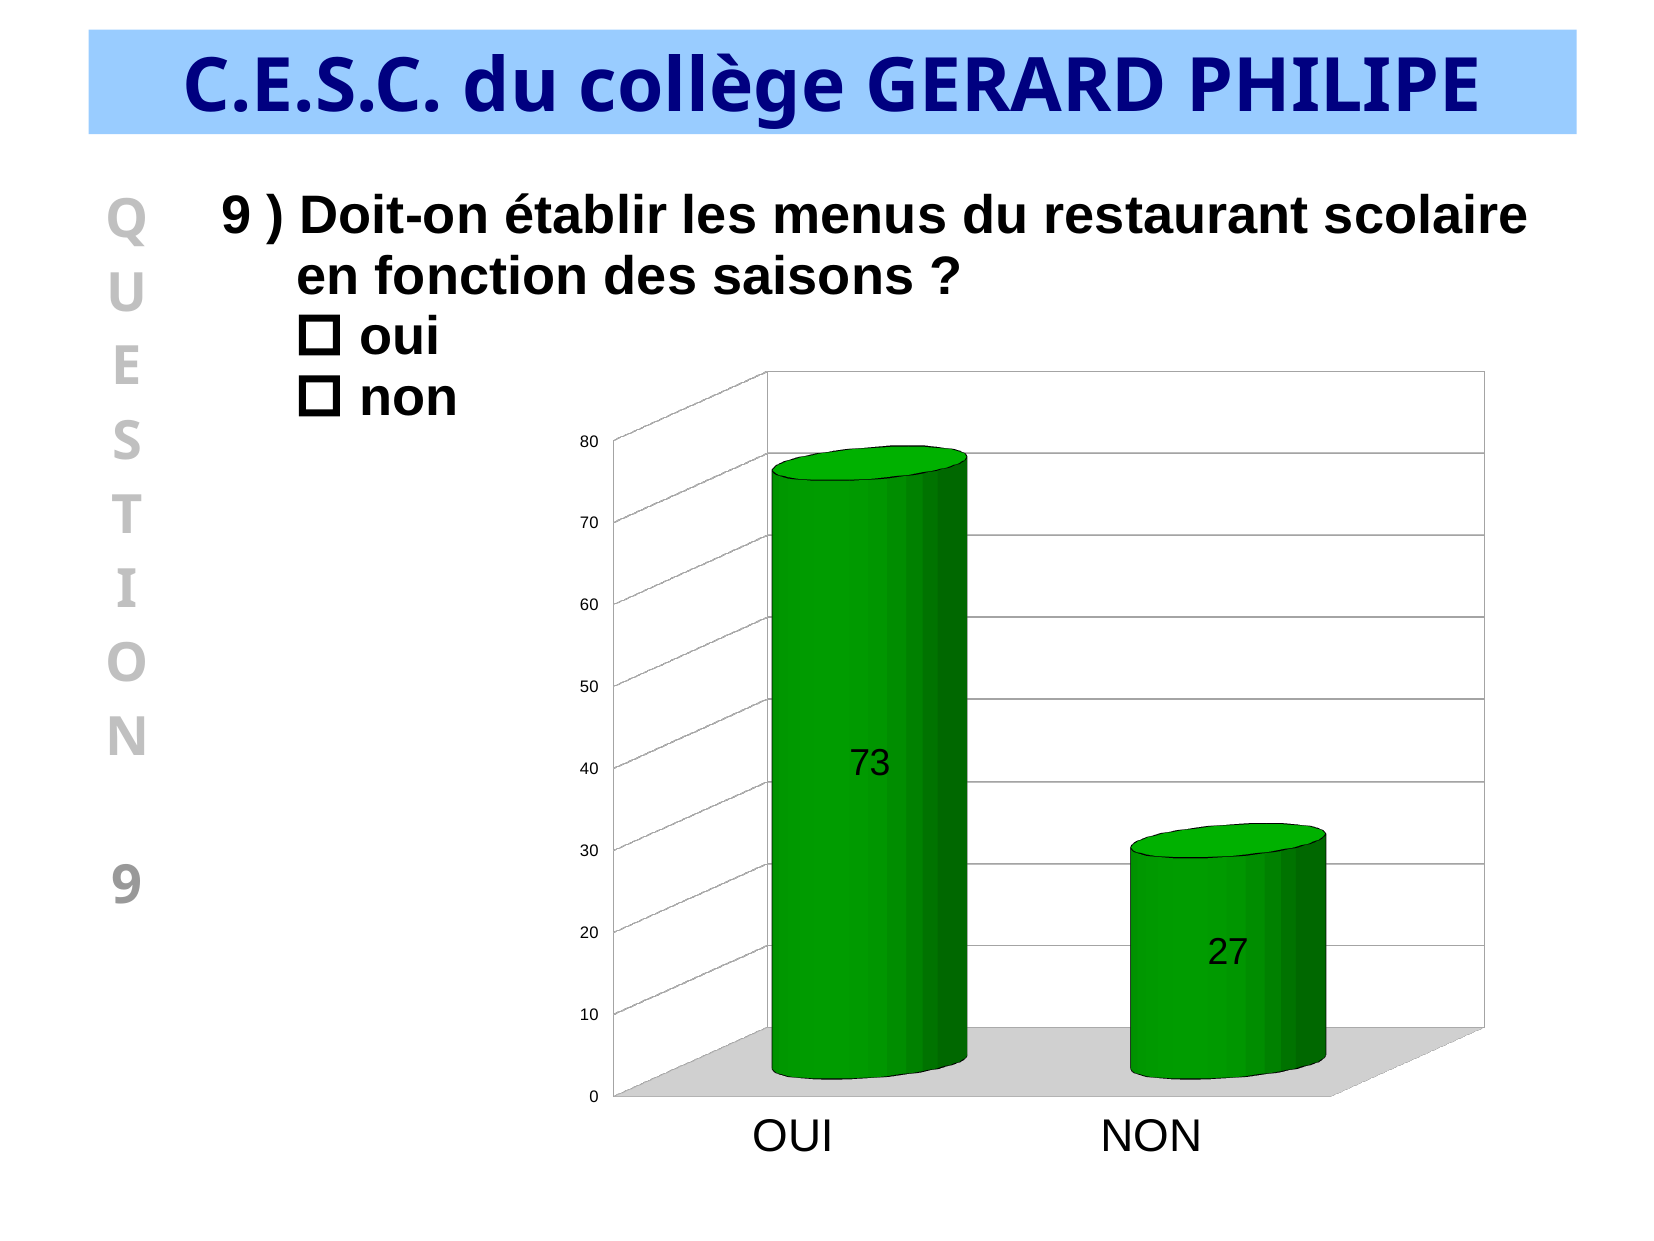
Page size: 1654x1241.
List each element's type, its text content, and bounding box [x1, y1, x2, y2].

title C.E.S.C. du collège GERARD PHILIPE [88, 29, 1577, 135]
text_box Q U E S T I O N 9 [88, 171, 166, 1004]
chart [561, 354, 1504, 1179]
text_box 9 ) Doit-on établir les menus du restaurant scolaire en fonction des saisons ?  oui  non [206, 177, 1595, 441]
